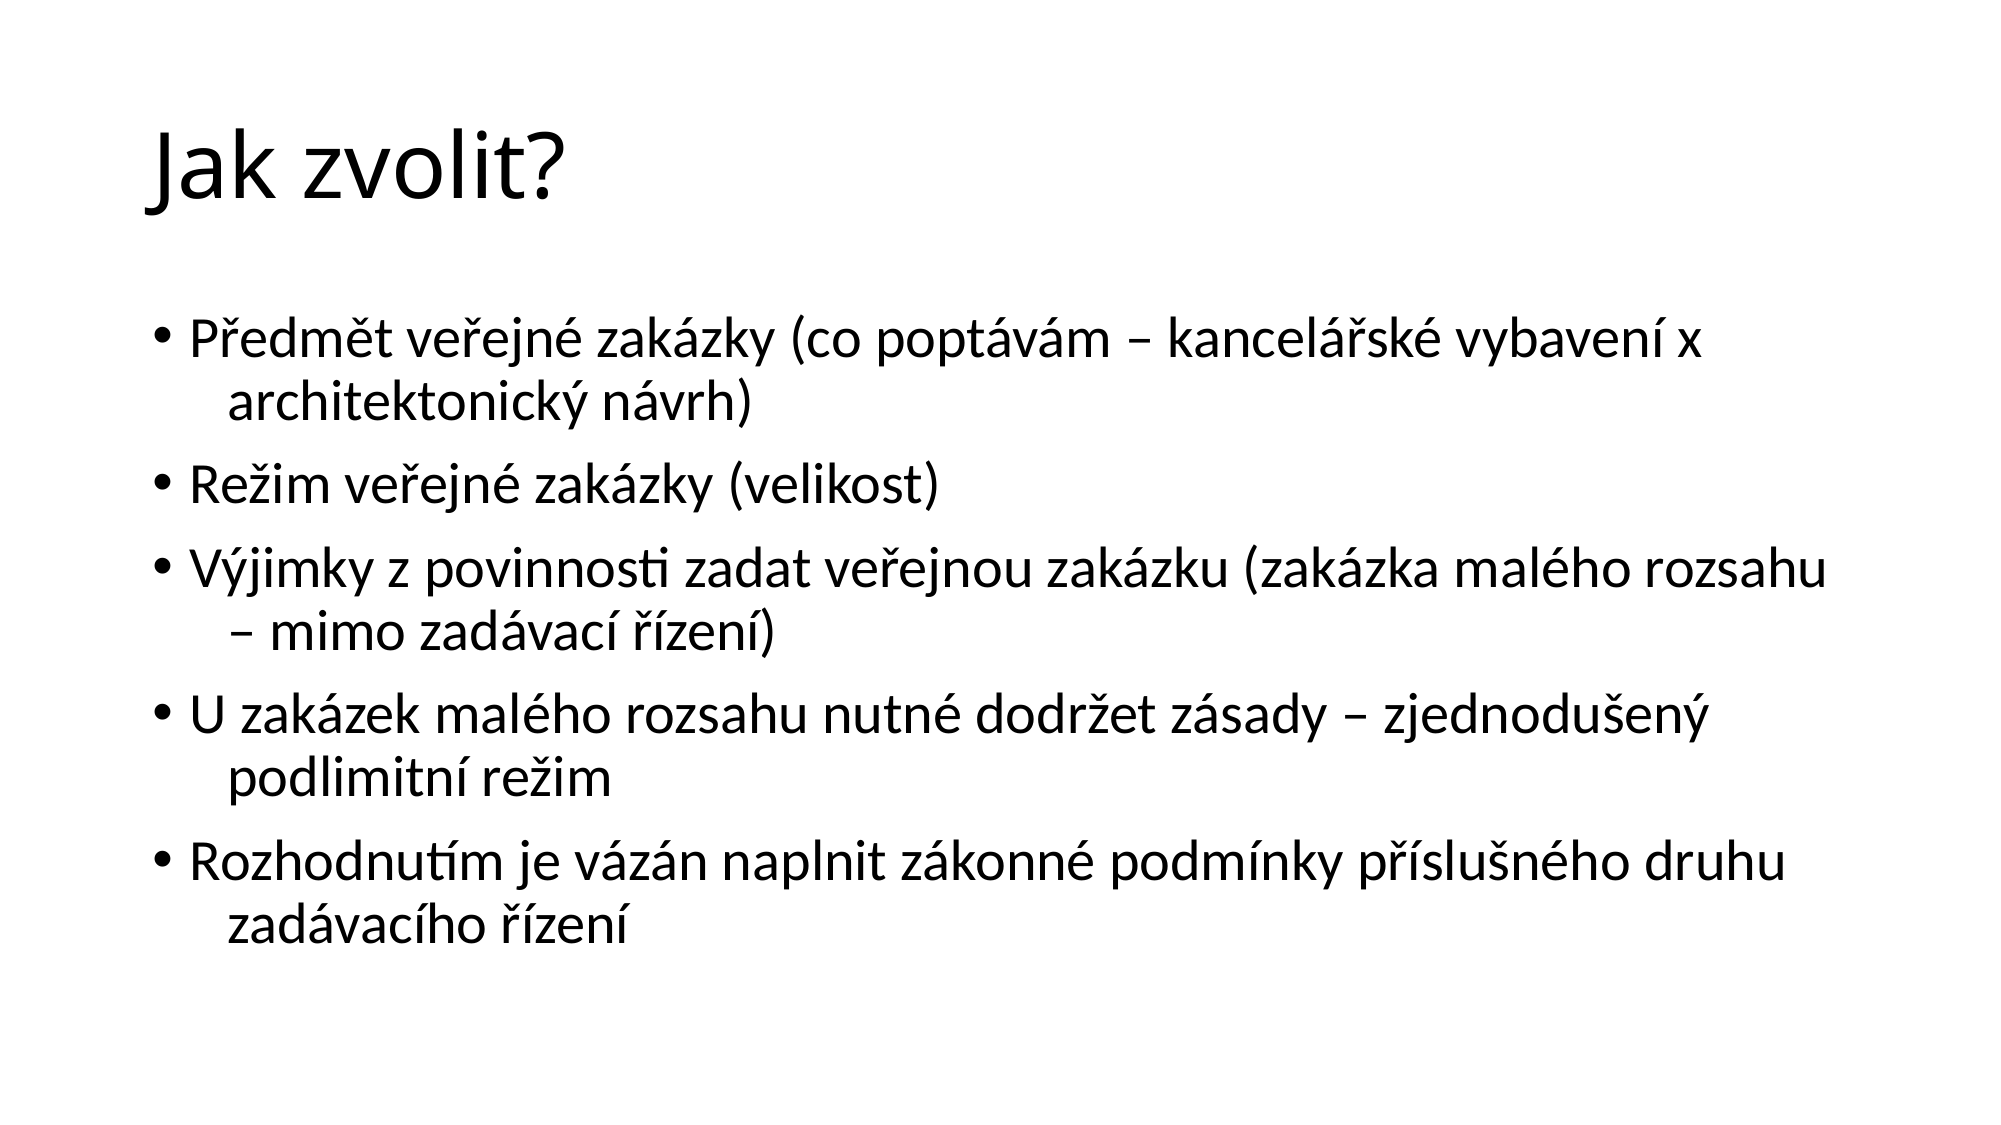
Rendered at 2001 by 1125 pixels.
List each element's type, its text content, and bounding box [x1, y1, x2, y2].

title Jak zvolit? [137, 59, 1863, 278]
list Předmět veřejné zakázky (co poptávám – kancelářské vybavení x architektonický návrh) Režim veřejné zakázky (velikost) Výjimky z povinnosti zadat veřejnou zakázku (zakázka malého rozsahu – mimo zadávací řízení) U zakázek malého rozsahu nutné dodržet zásady – zjednodušený podlimitní režim Rozhodnutím je vázán naplnit zákonné podmínky příslušného druhu zadávacího řízení [137, 299, 1863, 1014]
